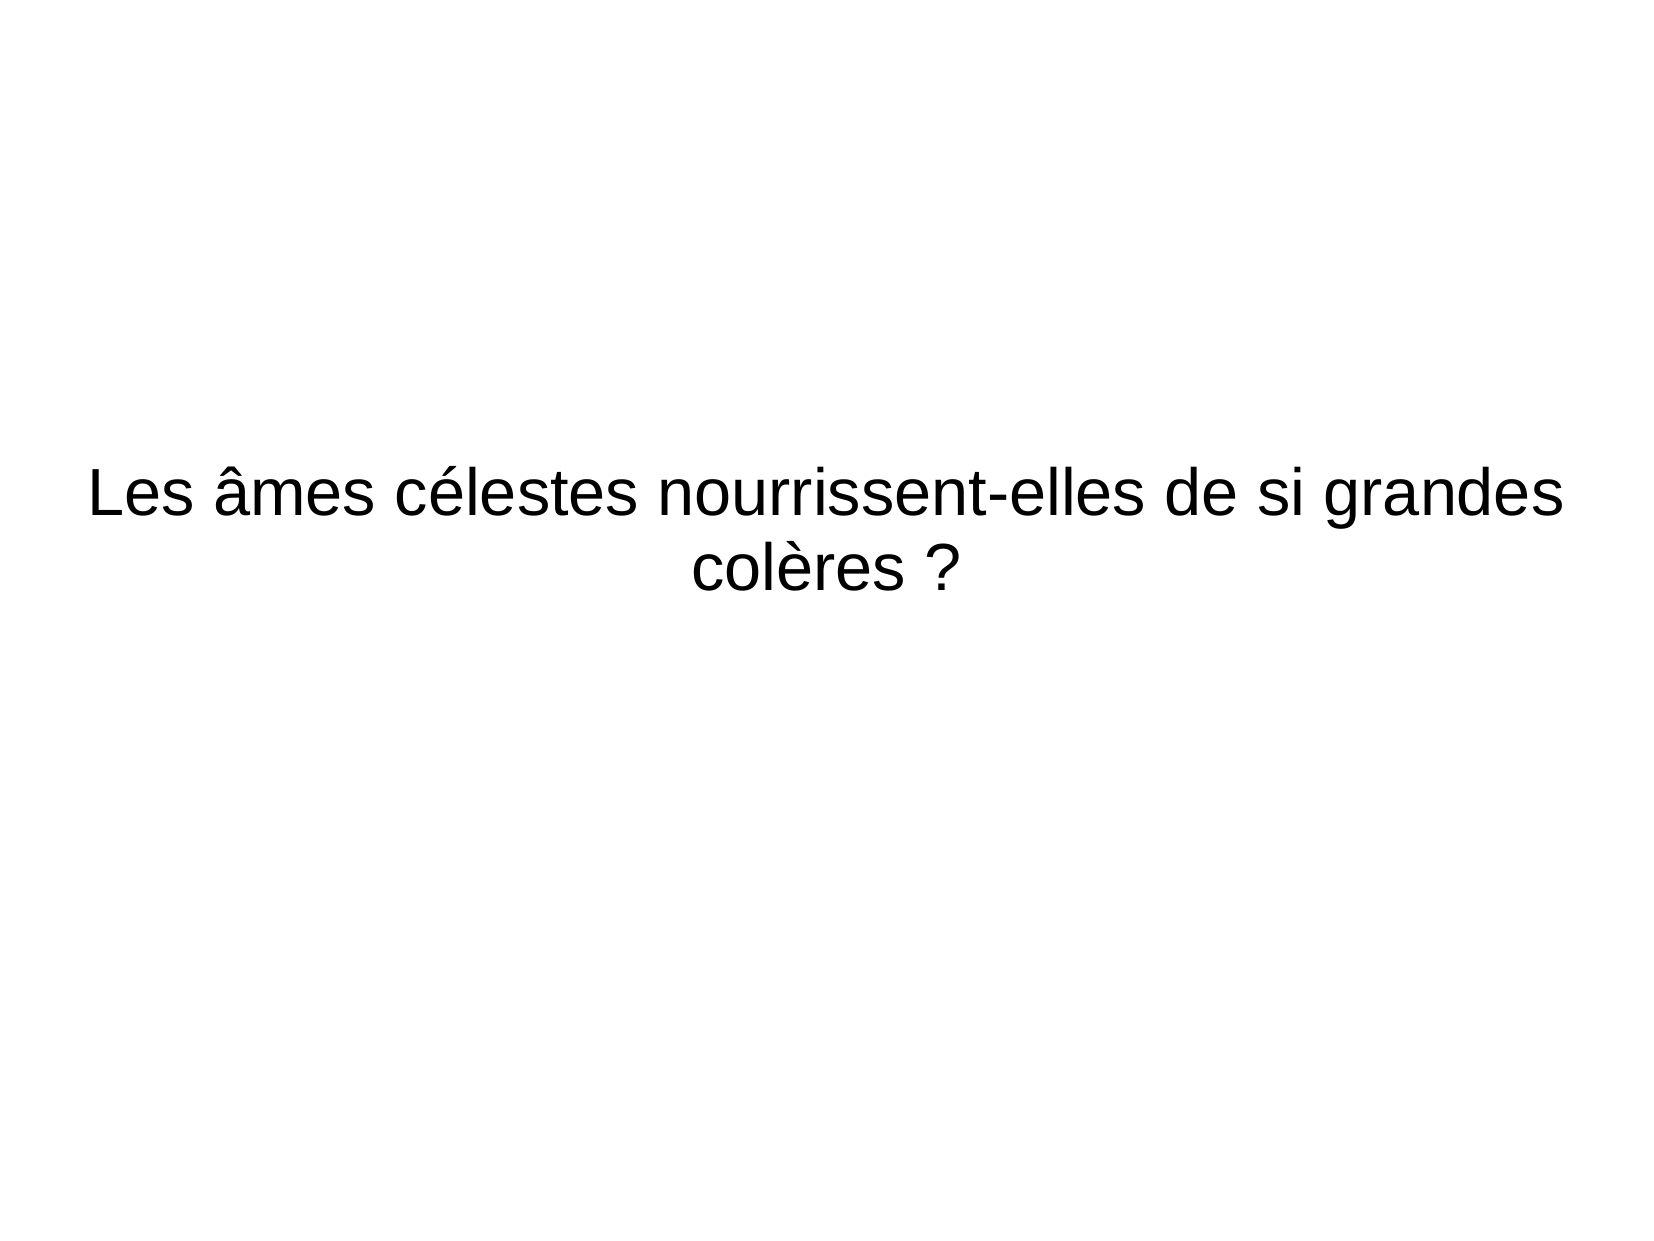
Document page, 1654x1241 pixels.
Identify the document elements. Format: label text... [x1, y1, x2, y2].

subtitle Les âmes célestes nourrissent-elles de si grandes colères ? [82, 49, 1571, 1010]
